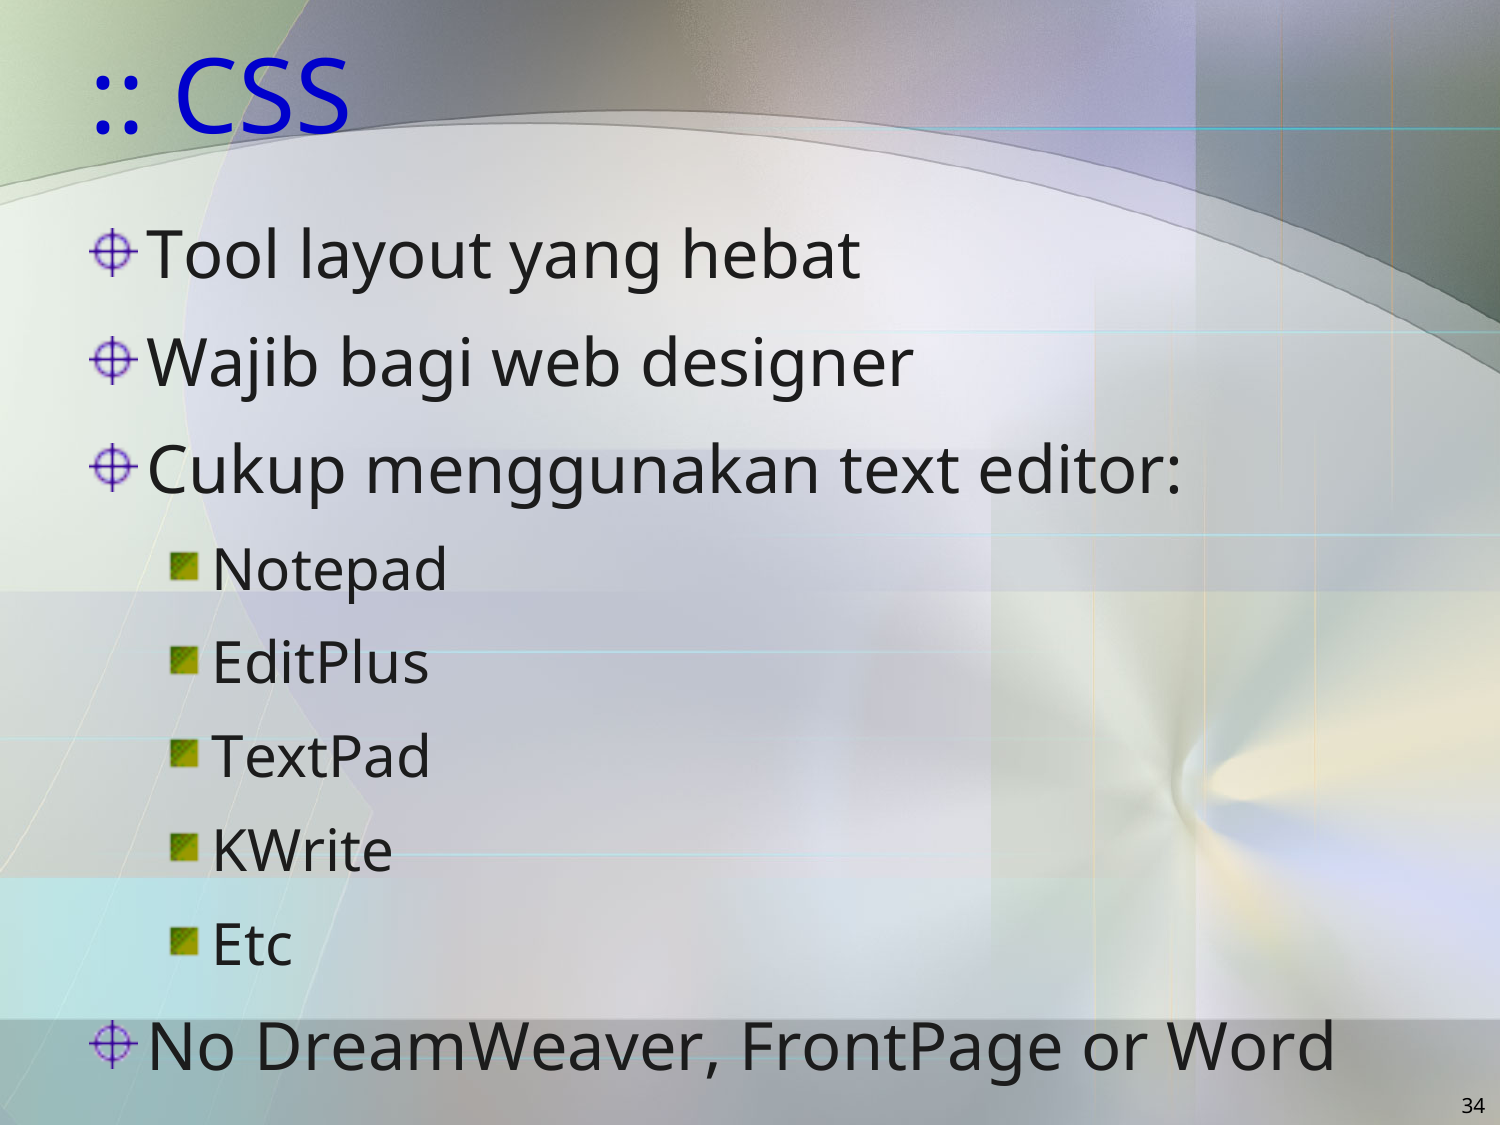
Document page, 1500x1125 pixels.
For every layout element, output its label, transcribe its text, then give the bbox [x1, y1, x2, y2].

list Tool layout yang hebat Wajib bagi web designer Cukup menggunakan text editor: Notepad EditPlus TextPad KWrite Etc No DreamWeaver, FrontPage or Word [75, 199, 1500, 1063]
picture [0, 0, 1500, 1125]
title :: CSS [75, 12, 1500, 173]
